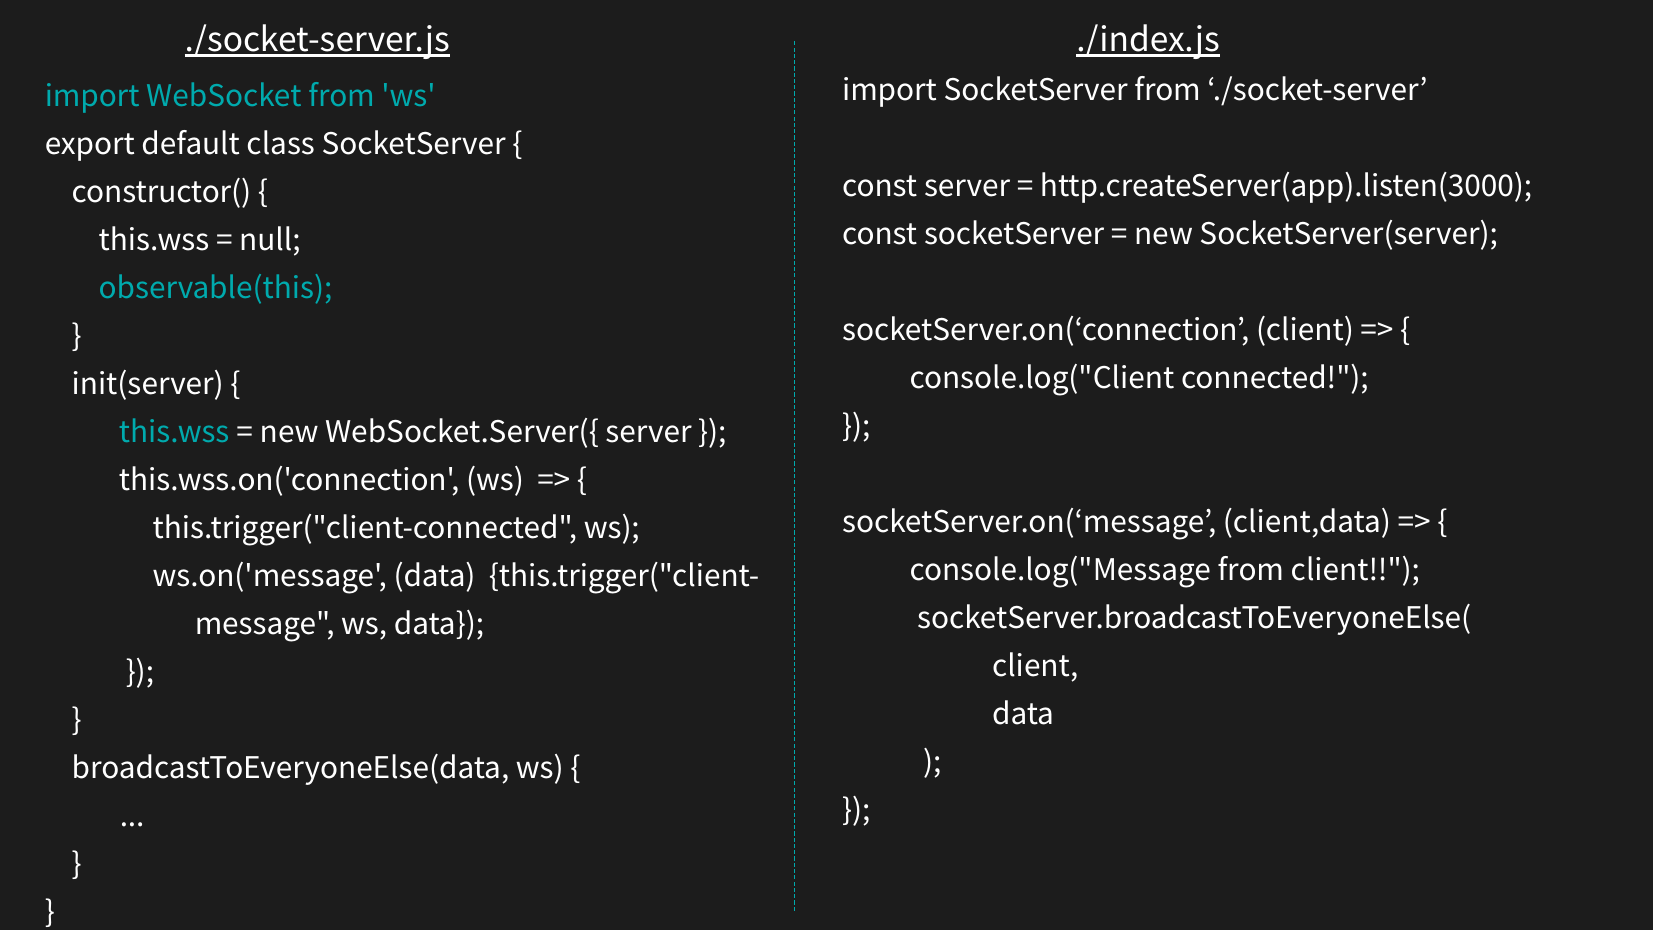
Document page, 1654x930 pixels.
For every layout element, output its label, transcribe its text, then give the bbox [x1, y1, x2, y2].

text_box import WebSocket from 'ws' export default class SocketServer { constructor() { this.wss = null; observable(this); } init(server) { this.wss = new WebSocket.Server({ server }); this.wss.on('connection', (ws) => { this.trigger("client-connected", ws); ws.on('message', (data) {this.trigger("client- message", ws, data}); }); } broadcastToEveryoneElse(data, ws) { ... } } [30, 59, 826, 930]
text_box import SocketServer from ‘./socket-server’ const server = http.createServer(app).listen(3000); const socketServer = new SocketServer(server); socketServer.on(‘connection’, (client) => { console.log("Client connected!"); }); socketServer.on(‘message’, (client,data) => { console.log("Message from client!!"); socketServer.broadcastToEveryoneElse( client, data ); }); [827, 53, 1623, 930]
text_box ./index.js [1061, 0, 1235, 70]
text_box ./socket-server.js [169, 0, 466, 70]
